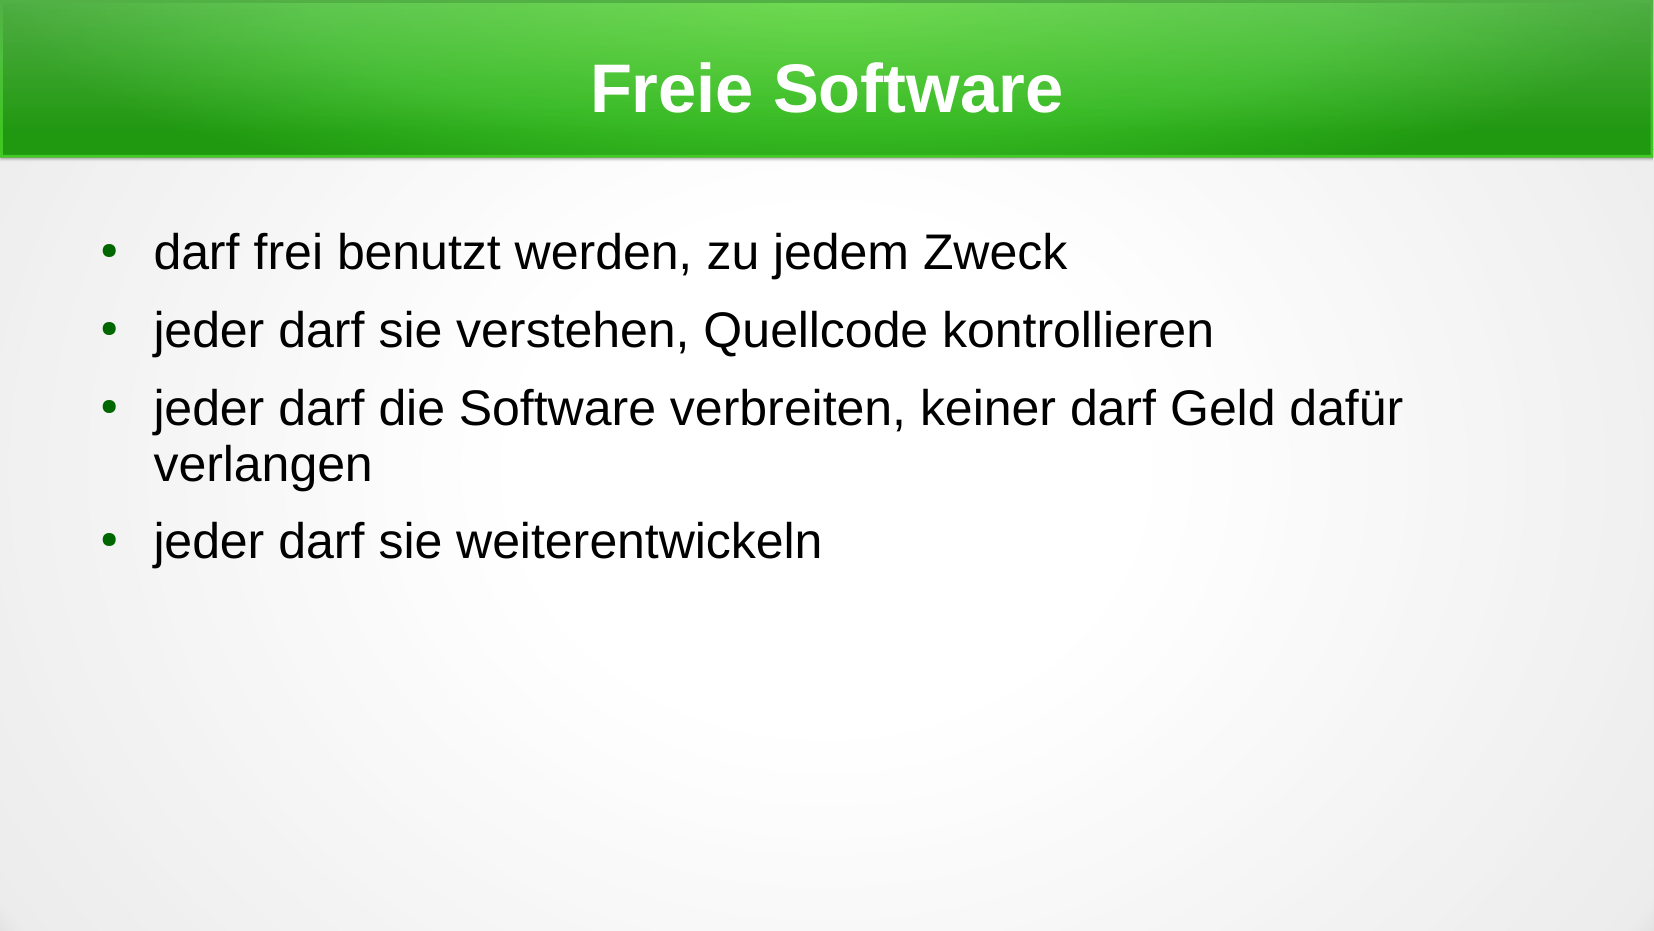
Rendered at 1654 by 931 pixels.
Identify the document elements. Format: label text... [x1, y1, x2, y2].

title Freie Software [82, 35, 1571, 142]
list darf frei benutzt werden, zu jedem Zweck jeder darf sie verstehen, Quellcode kontrollieren jeder darf die Software verbreiten, keiner darf Geld dafür verlangen jeder darf sie weiterentwickeln [82, 224, 1571, 764]
